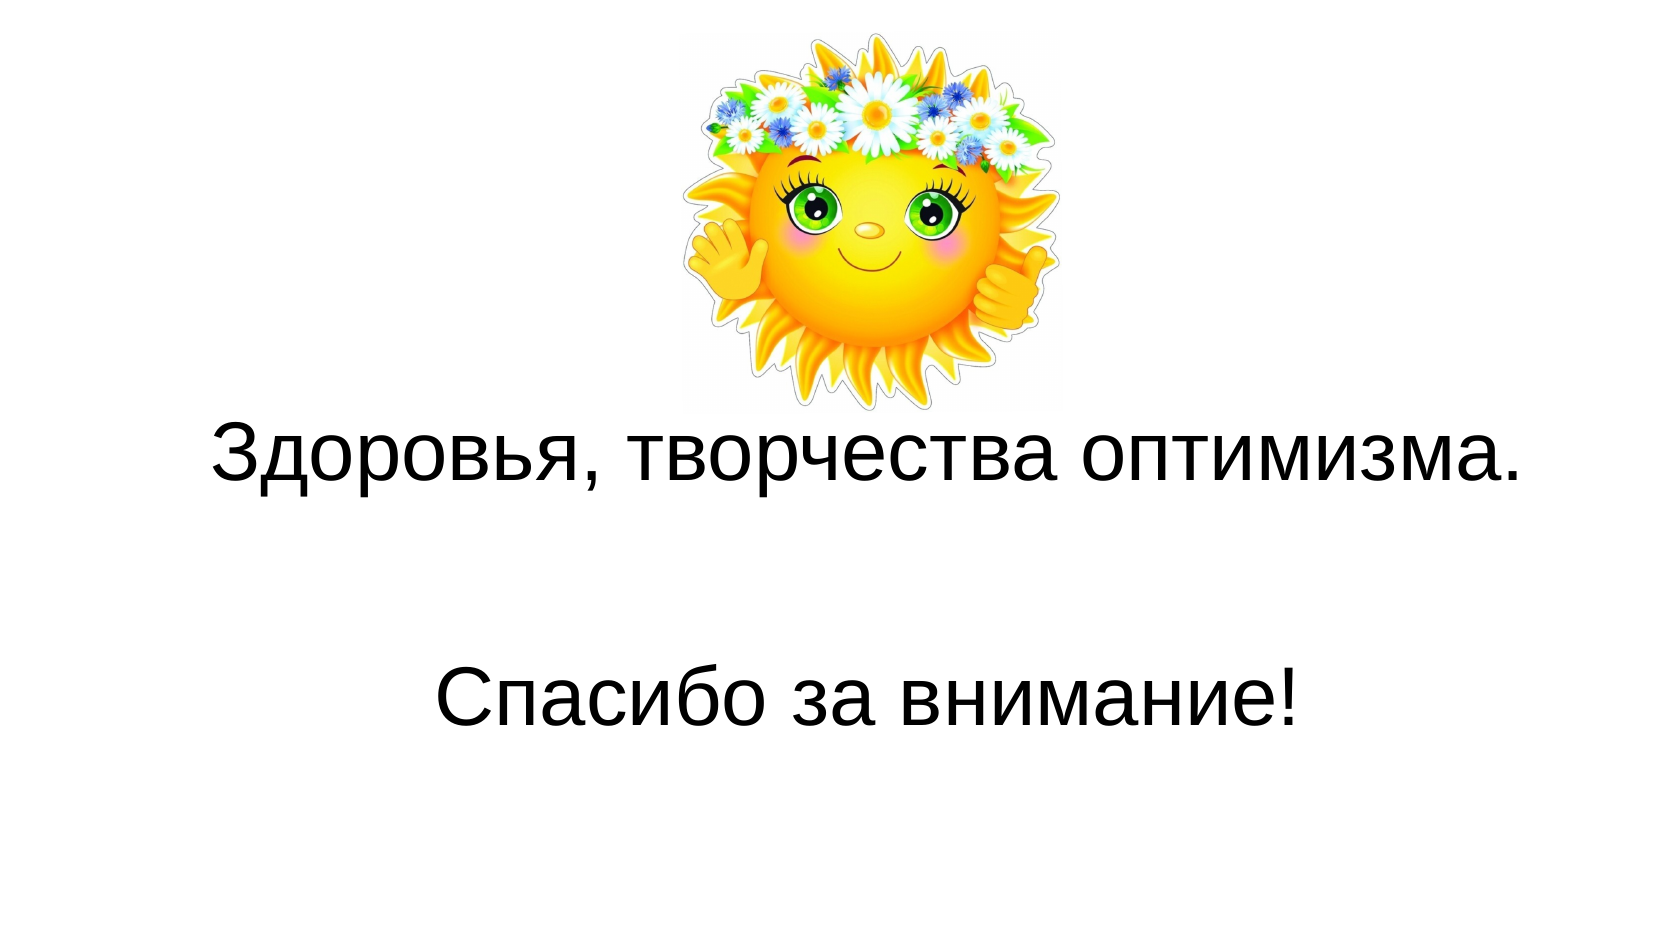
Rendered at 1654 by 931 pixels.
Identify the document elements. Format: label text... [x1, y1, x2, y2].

picture [679, 30, 1063, 414]
list Здоровья, творчества оптимизма. Спасибо за внимание! [88, 405, 1577, 931]
